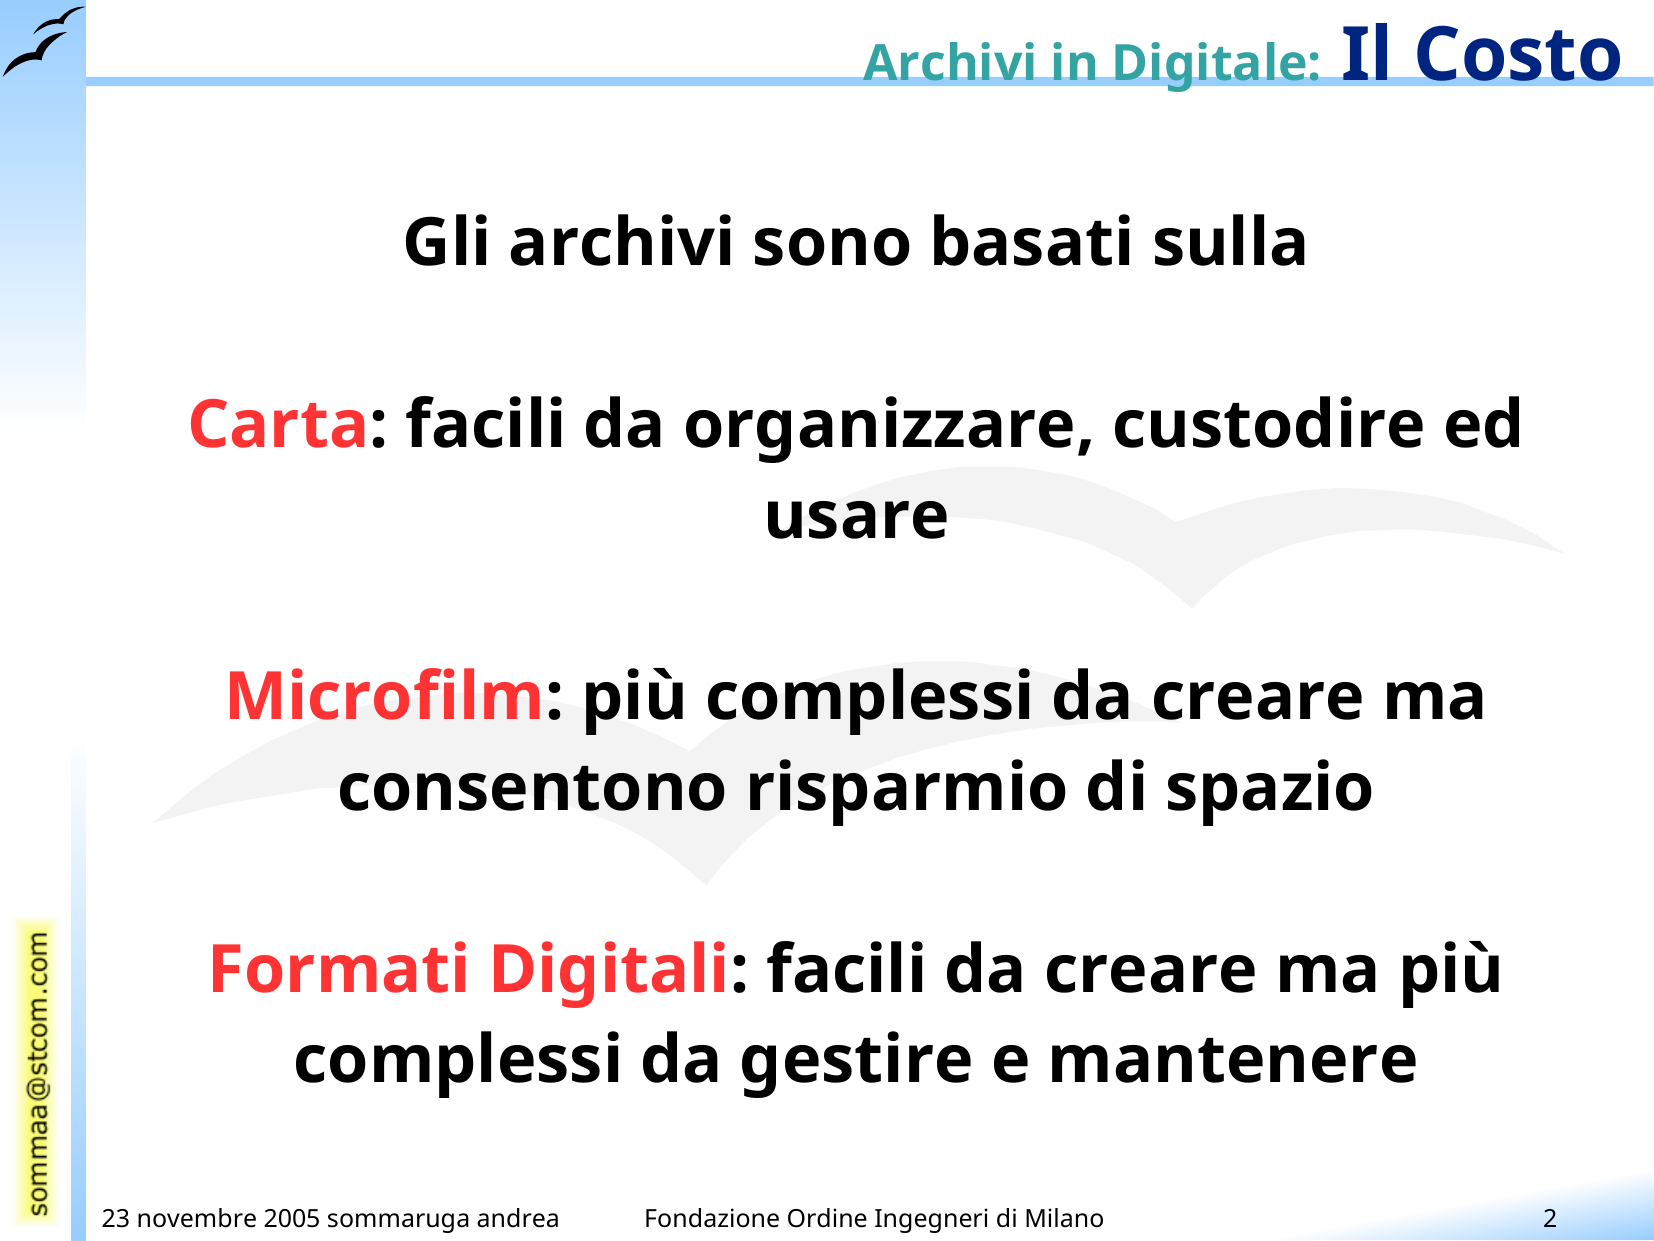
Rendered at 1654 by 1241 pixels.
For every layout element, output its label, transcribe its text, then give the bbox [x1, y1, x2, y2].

title Archivi in Digitale: Il Costo [85, 0, 1654, 104]
picture [12, 915, 60, 1228]
subtitle Gli archivi sono basati sulla Carta: facili da organizzare, custodire ed usare Microfilm: più complessi da creare ma consentono risparmio di spazio Formati Digitali: facili da creare ma più complessi da gestire e mantenere [85, 134, 1628, 1163]
